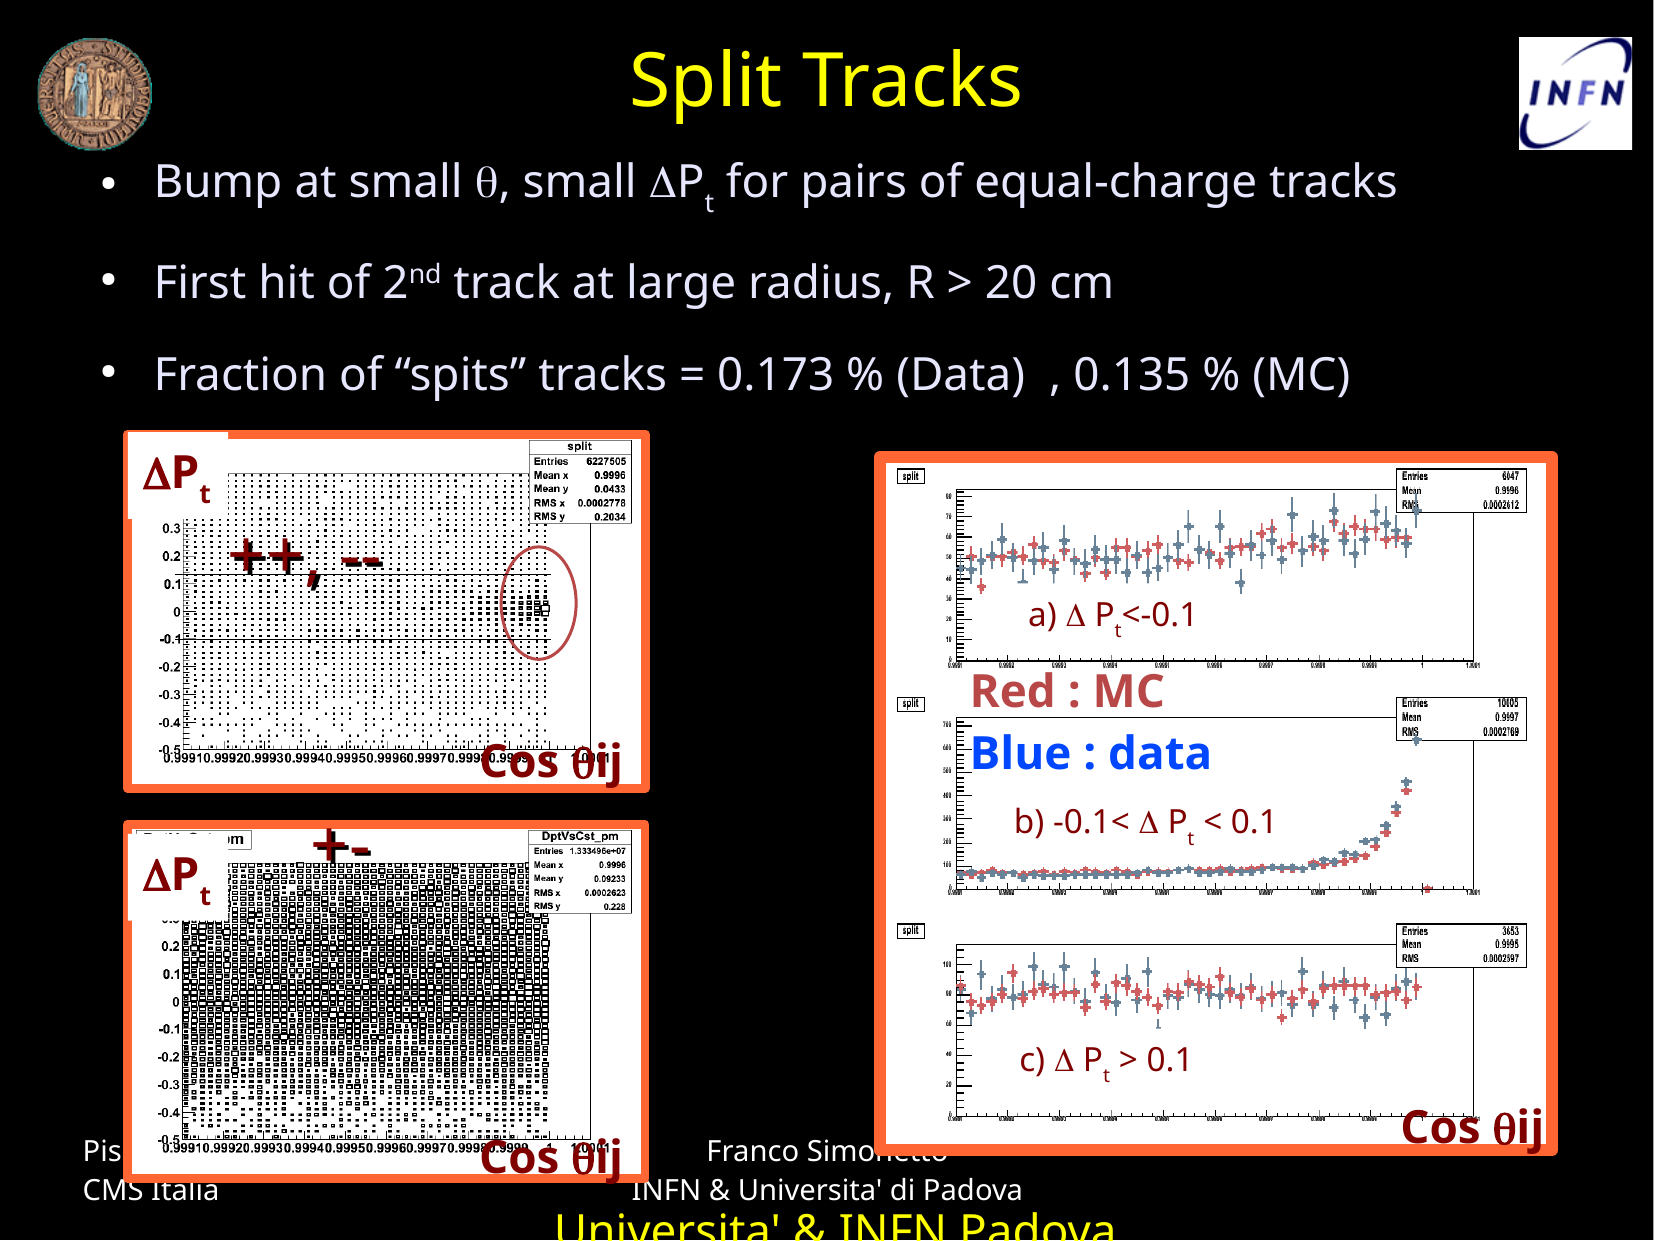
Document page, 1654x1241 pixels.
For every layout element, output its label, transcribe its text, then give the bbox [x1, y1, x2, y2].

picture [132, 438, 641, 784]
text_box Cos qij [1385, 1087, 1573, 1163]
text_box c) D Pt > 0.1 [1004, 1028, 1215, 1094]
picture [131, 828, 641, 1174]
text_box Cos qij [464, 1117, 652, 1192]
text_box ++, -- [213, 500, 498, 574]
picture [885, 463, 1546, 1145]
text_box b) -0.1< D Pt < 0.1 [999, 791, 1295, 857]
picture [503, 549, 574, 657]
picture [1519, 37, 1633, 150]
title Split Tracks [82, 15, 1571, 139]
text_box +- [295, 789, 394, 889]
list Bump at small q, small DPt for pairs of equal-charge tracks First hit of 2nd track at large radius, R > 20 cm Fraction of “spits” tracks = 0.173 % (Data) , 0.135 % (MC) [82, 148, 1571, 384]
text_box Red : MC Blue : data [954, 650, 1222, 782]
picture [37, 37, 152, 152]
text_box Cos qij [464, 721, 652, 797]
text_box DPt [127, 432, 229, 515]
text_box ++, -- [213, 575, 498, 599]
text_box DPt [127, 833, 229, 917]
text_box a) D Pt<-0.1 [1004, 583, 1222, 649]
